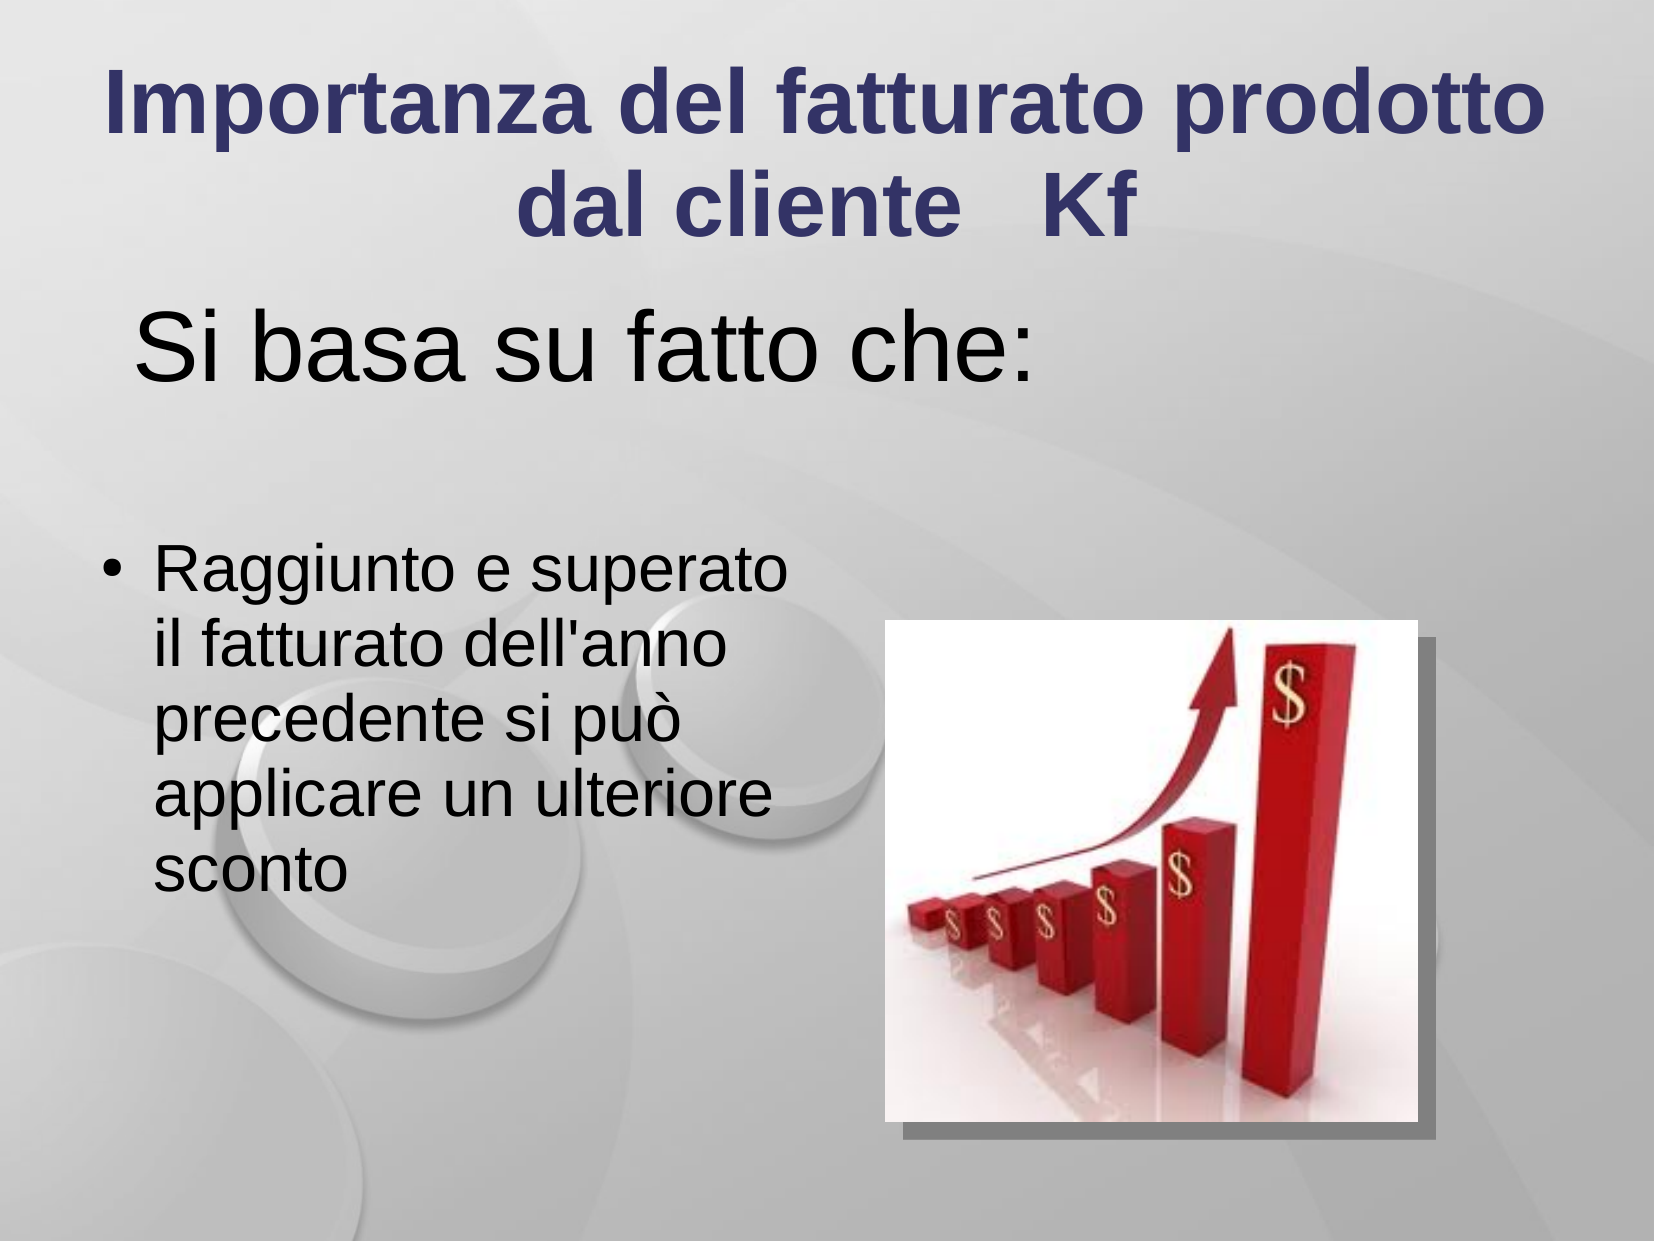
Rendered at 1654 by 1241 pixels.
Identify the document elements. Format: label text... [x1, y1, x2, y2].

list Raggiunto e superato il fatturato dell'anno precedente si può applicare un ulteriore sconto [82, 531, 798, 1094]
text_box Si basa su fatto che: [118, 283, 1388, 411]
title Importanza del fatturato prodotto dal cliente Kf [82, 50, 1571, 256]
picture [0, 0, 1654, 1241]
